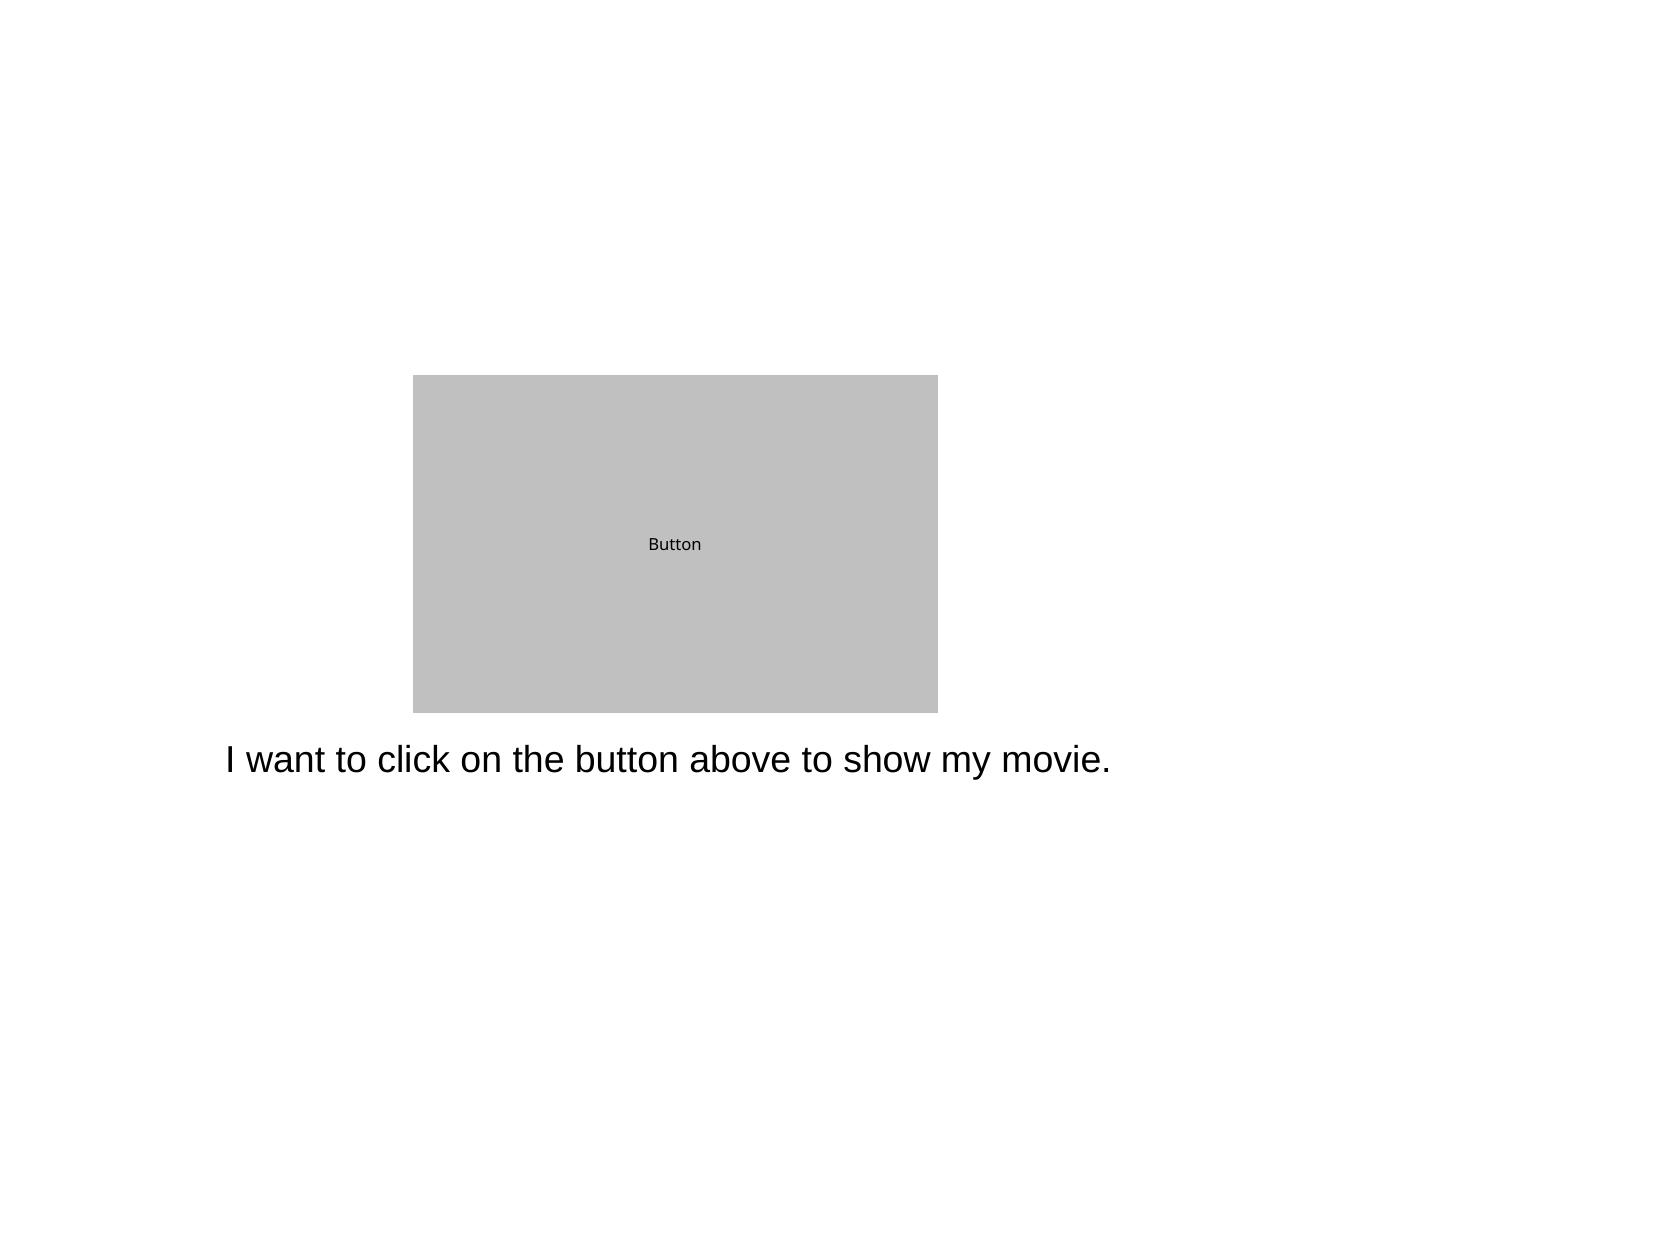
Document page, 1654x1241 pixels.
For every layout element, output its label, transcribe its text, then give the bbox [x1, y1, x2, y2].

text_box I want to click on the button above to show my movie. [210, 730, 1126, 788]
